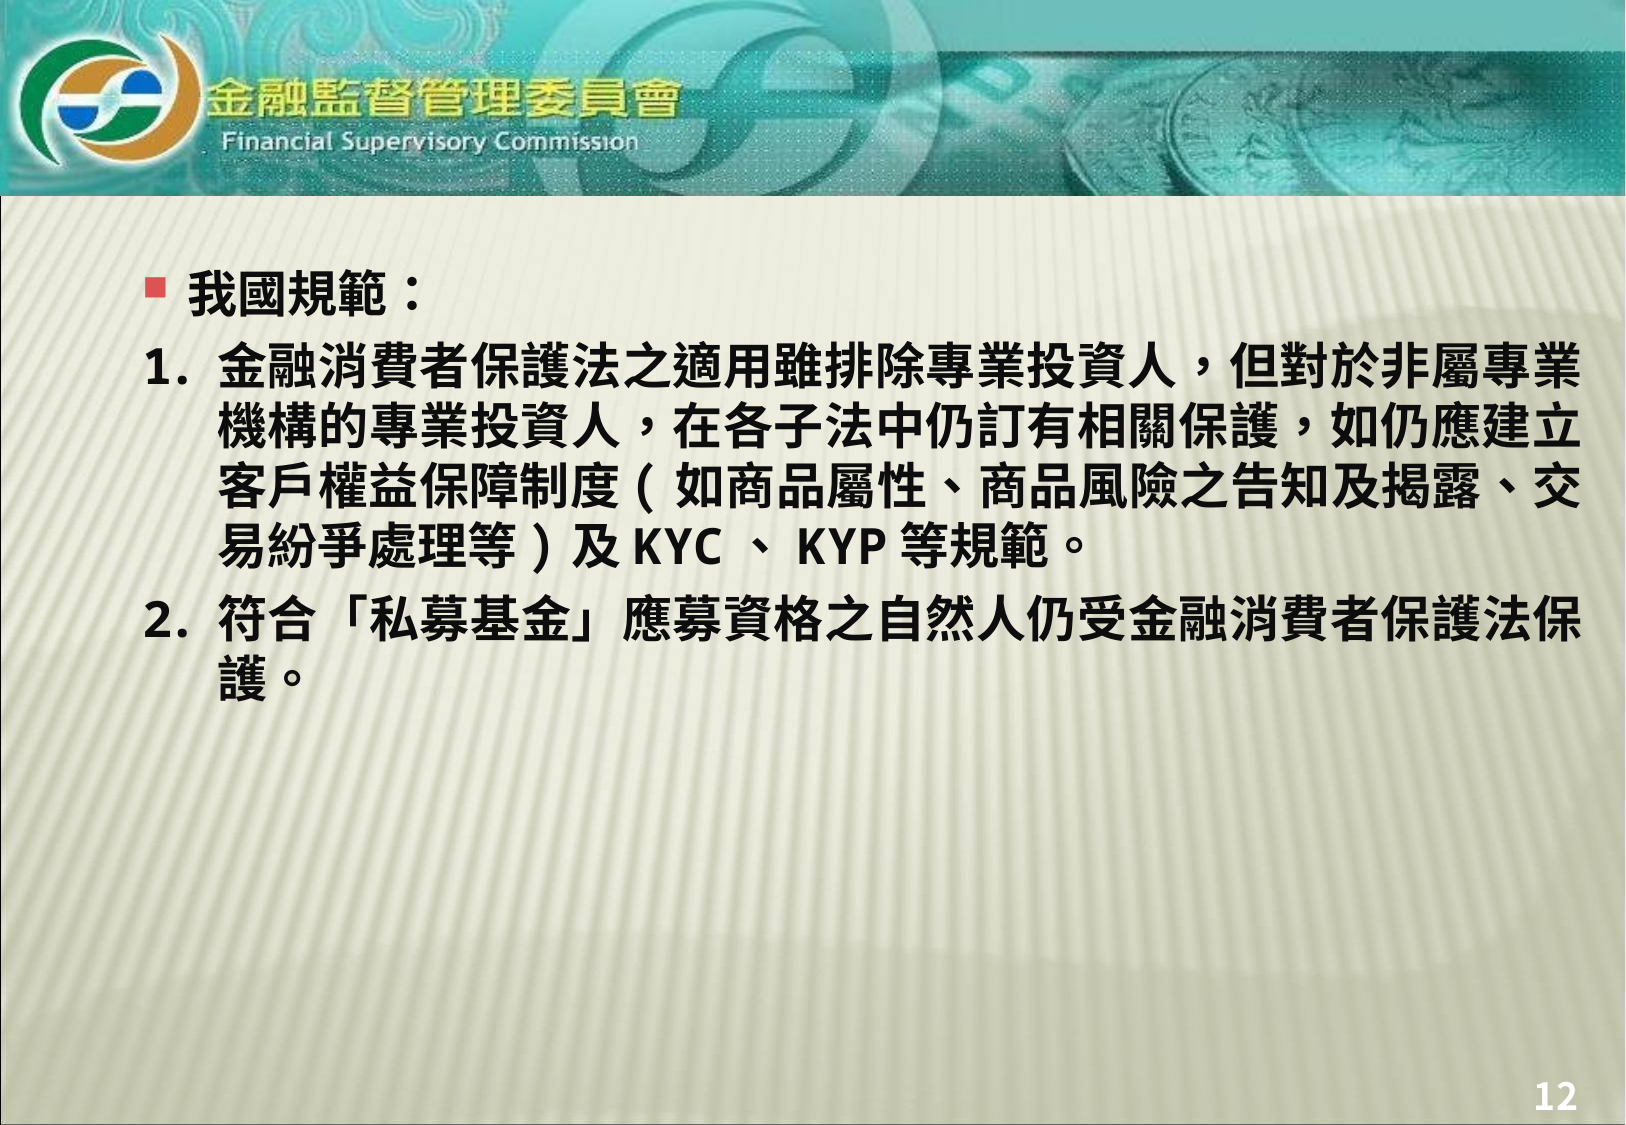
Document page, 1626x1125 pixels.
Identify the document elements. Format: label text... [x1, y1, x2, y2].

picture [0, 0, 1626, 1125]
list 我國規範： 金融消費者保護法之適用雖排除專業投資人，但對於非屬專業機構的專業投資人，在各子法中仍訂有相關保護，如仍應建立客戶權益保障制度(如商品屬性、商品風險之告知及揭露、交易紛爭處理等)及KYC、KYP等規範。 符合「私募基金」應募資格之自然人仍受金融消費者保護法保護。 [54, 254, 1598, 998]
